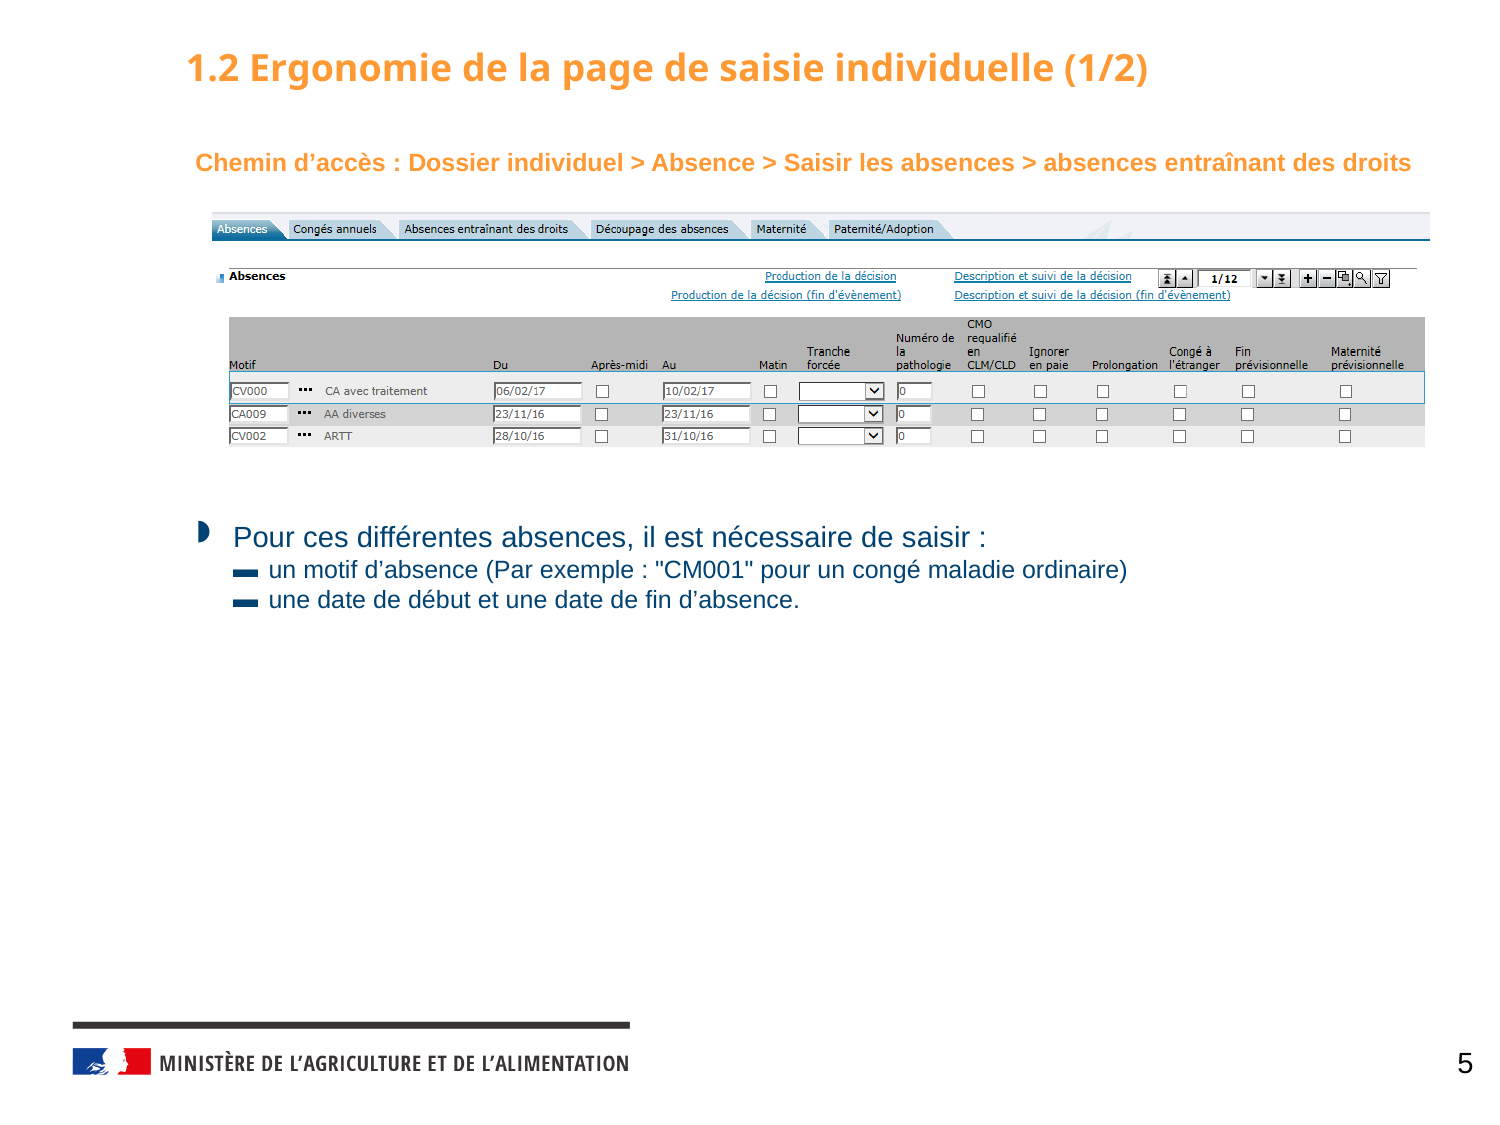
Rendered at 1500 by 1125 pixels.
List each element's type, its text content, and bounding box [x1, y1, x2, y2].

text_box Chemin d’accès : Dossier individuel > Absence > Saisir les absences > absences entraînant des droits [180, 139, 1314, 184]
picture [212, 212, 1430, 447]
text_box 1.2 Ergonomie de la page de saisie individuelle (1/2) [171, 36, 1458, 142]
picture [23, 185, 1430, 1123]
text_box Pour ces différentes absences, il est nécessaire de saisir : un motif d’absence (Par exemple : "CM001" pour un congé maladie ordinaire) une date de début et une date de fin d’absence. [182, 196, 1458, 1094]
